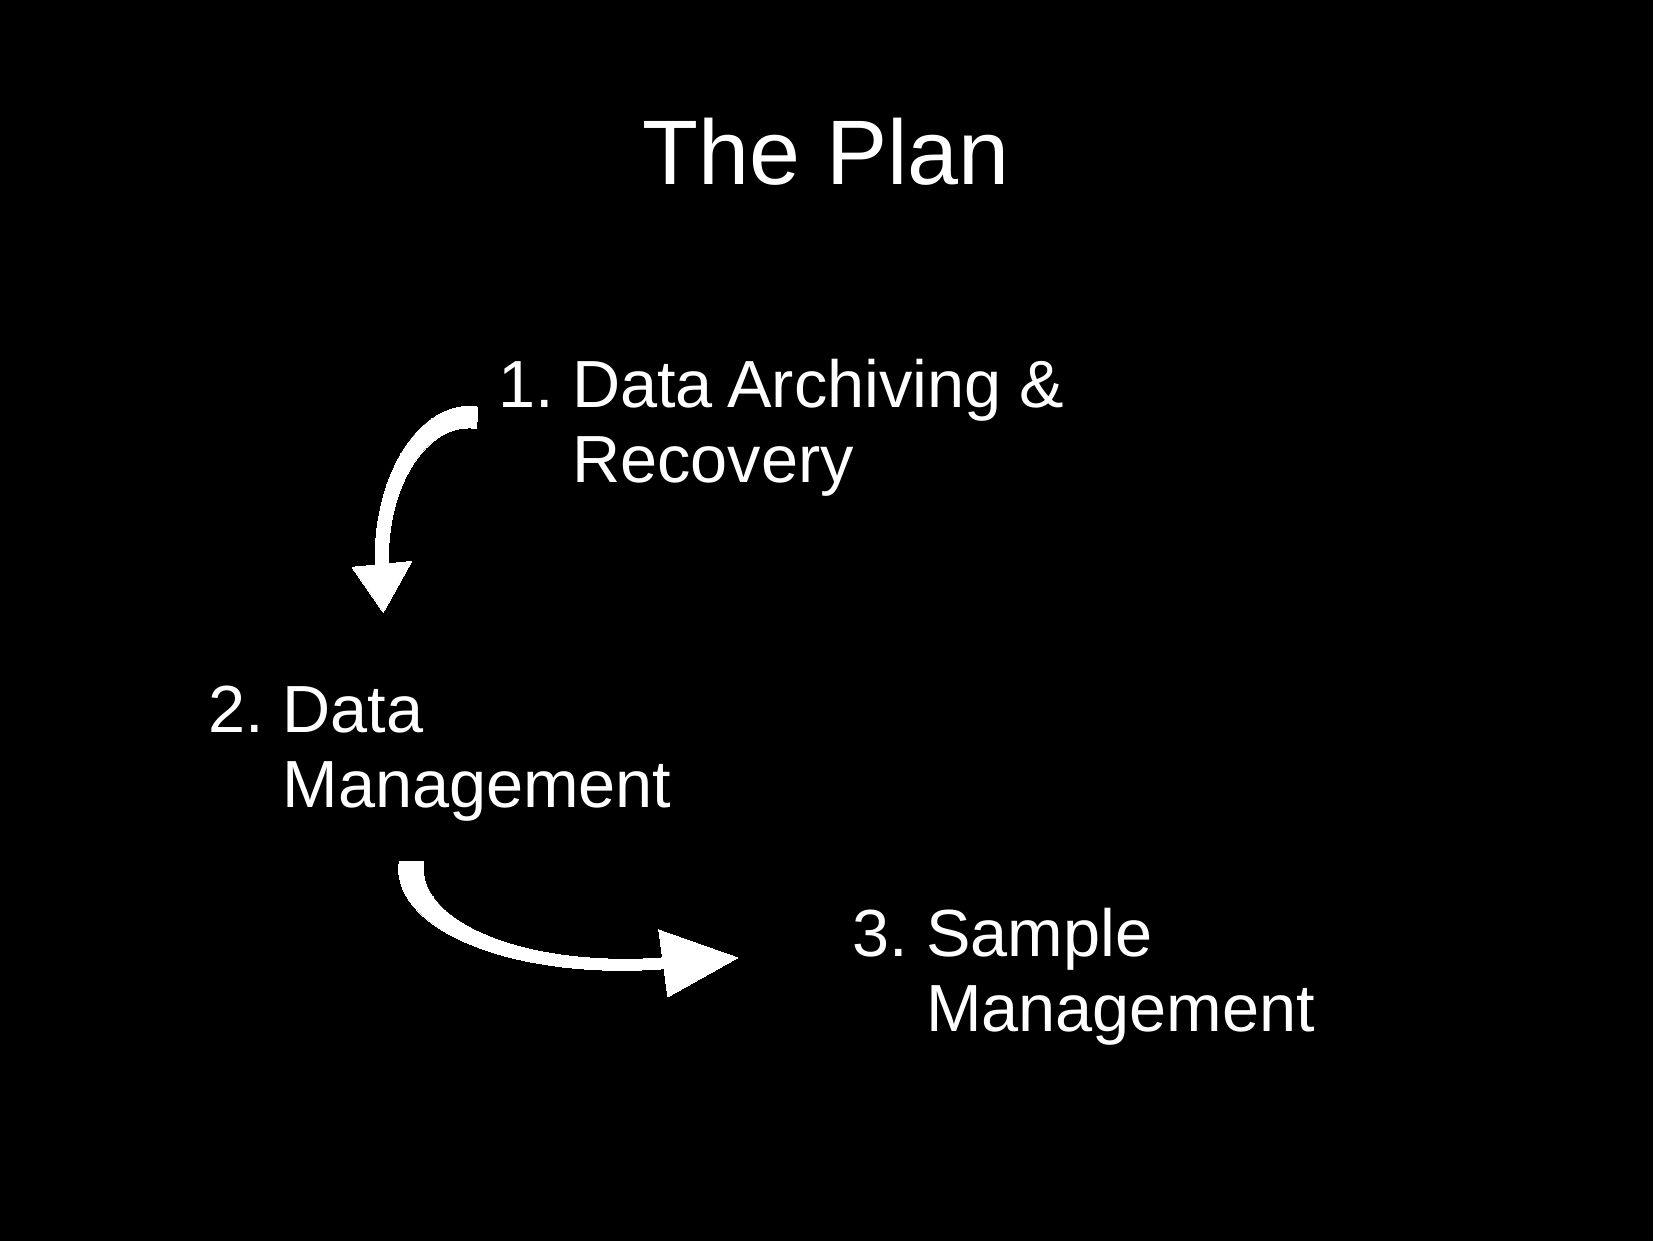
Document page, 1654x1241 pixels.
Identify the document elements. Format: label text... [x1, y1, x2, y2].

text_box 1. Data Archiving & Recovery [483, 339, 1099, 504]
text_box 2. Data Management [193, 664, 687, 829]
title The Plan [82, 49, 1571, 257]
text_box [352, 406, 478, 613]
text_box 3. Sample Management [837, 888, 1331, 1053]
text_box [398, 861, 738, 997]
